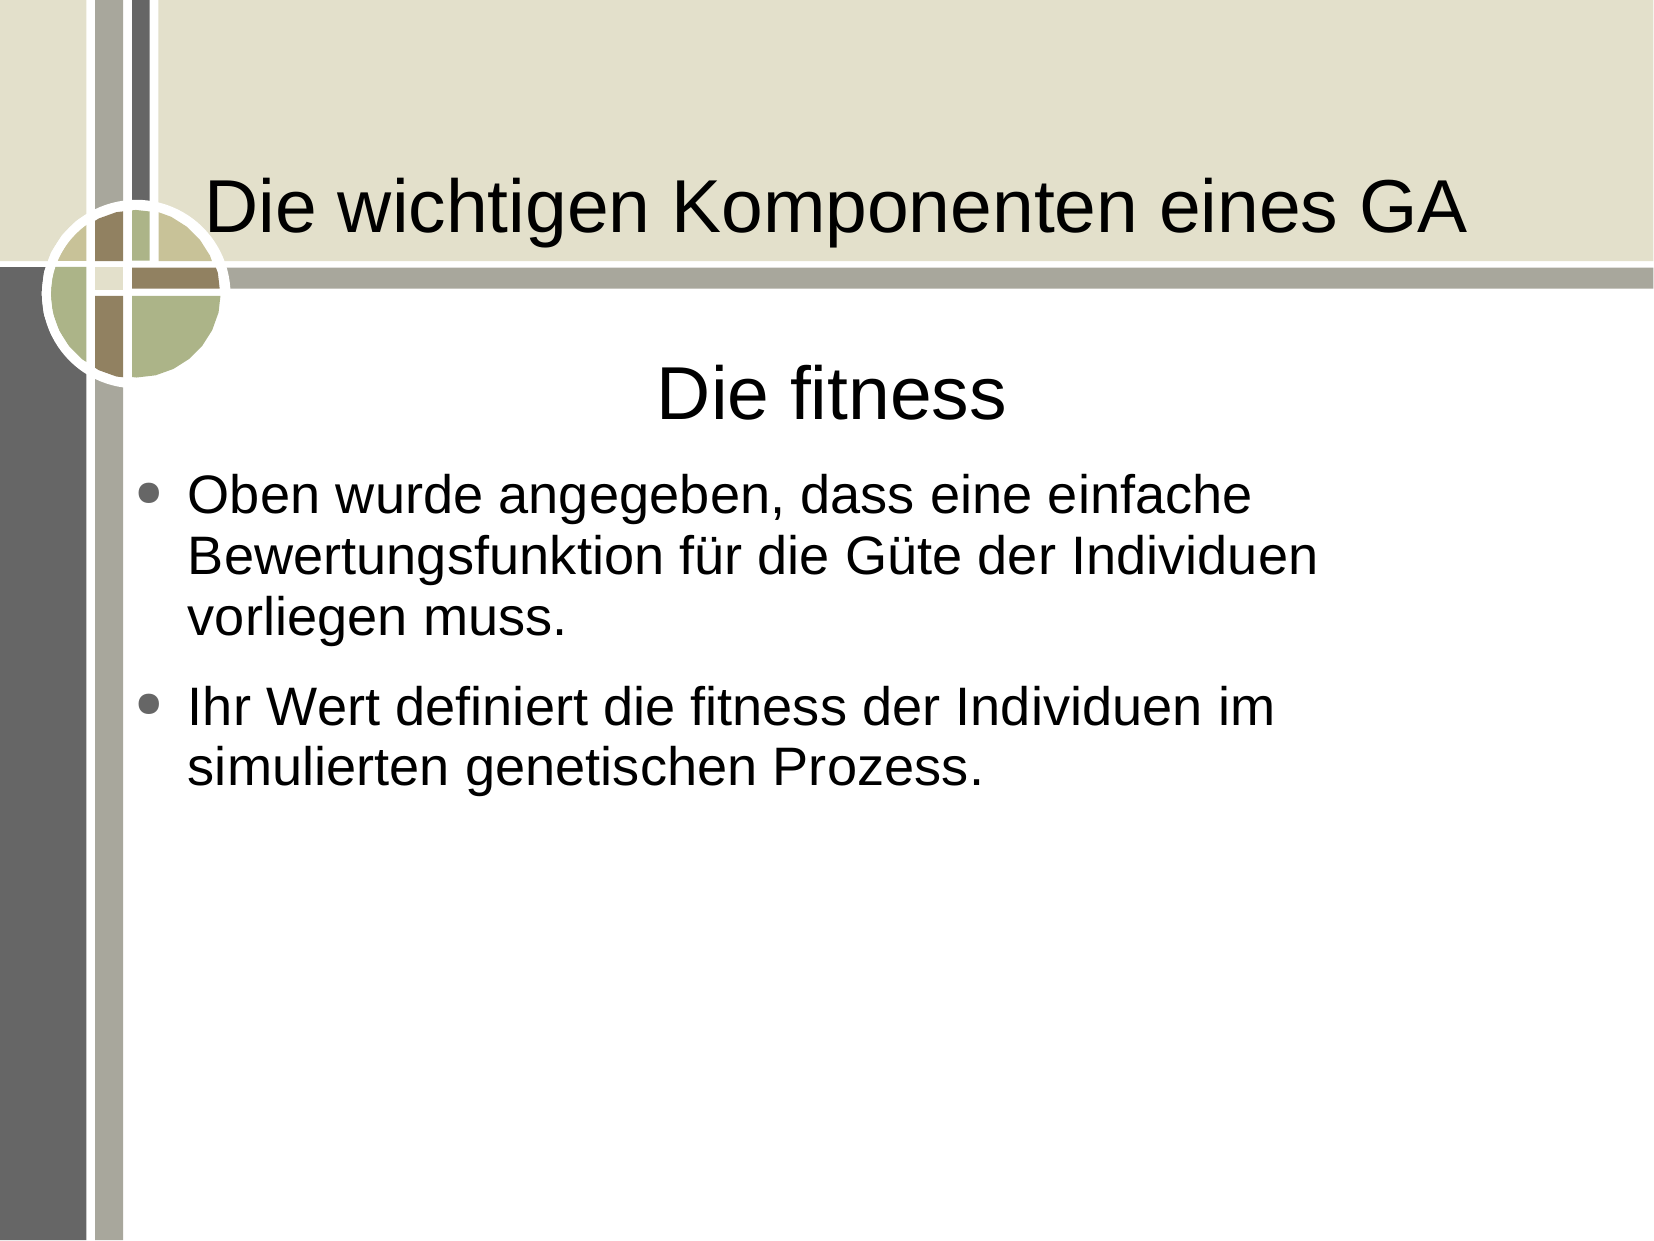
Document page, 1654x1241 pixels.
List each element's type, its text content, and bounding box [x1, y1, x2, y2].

title Die wichtigen Komponenten eines GA [121, 102, 1534, 311]
list Die fitness Oben wurde angegeben, dass eine einfache Bewertungsfunktion für die Güte der Individuen vorliegen muss. Ihr Wert definiert die fitness der Individuen im simulierten genetischen Prozess. [117, 351, 1530, 1061]
